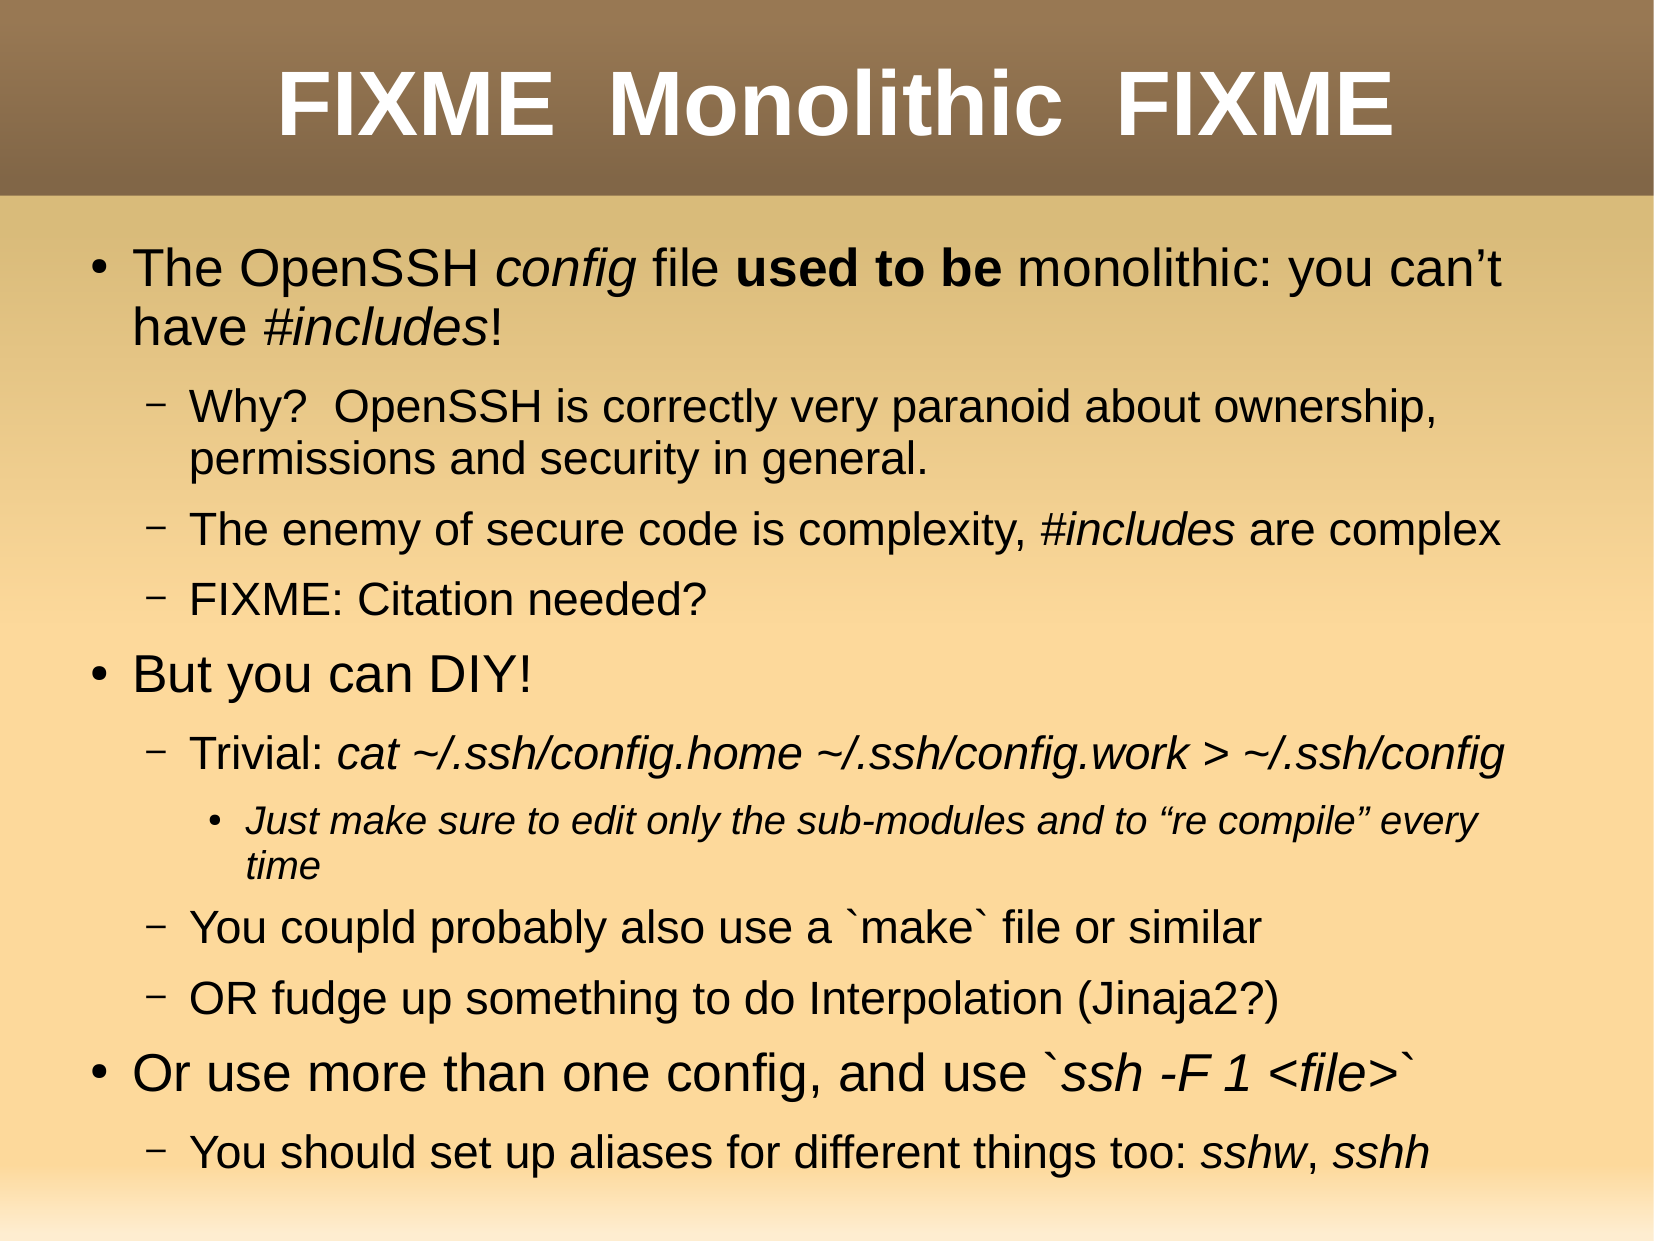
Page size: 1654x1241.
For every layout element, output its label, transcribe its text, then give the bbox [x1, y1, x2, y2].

title FIXME Monolithic FIXME [76, 0, 1565, 208]
picture [0, 0, 1654, 1241]
list The OpenSSH config file used to be monolithic: you can’t have #includes! Why? OpenSSH is correctly very paranoid about ownership, permissions and security in general. The enemy of secure code is complexity, #includes are complex FIXME: Citation needed? But you can DIY! Trivial: cat ~/.ssh/config.home ~/.ssh/config.work > ~/.ssh/config Just make sure to edit only the sub-modules and to “re compile” every time You coupld probably also use a `make` file or similar OR fudge up something to do Interpolation (Jinaja2?) Or use more than one config, and use `ssh -F 1 <file>` You should set up aliases for different things too: sshw, sshh [75, 237, 1564, 1185]
